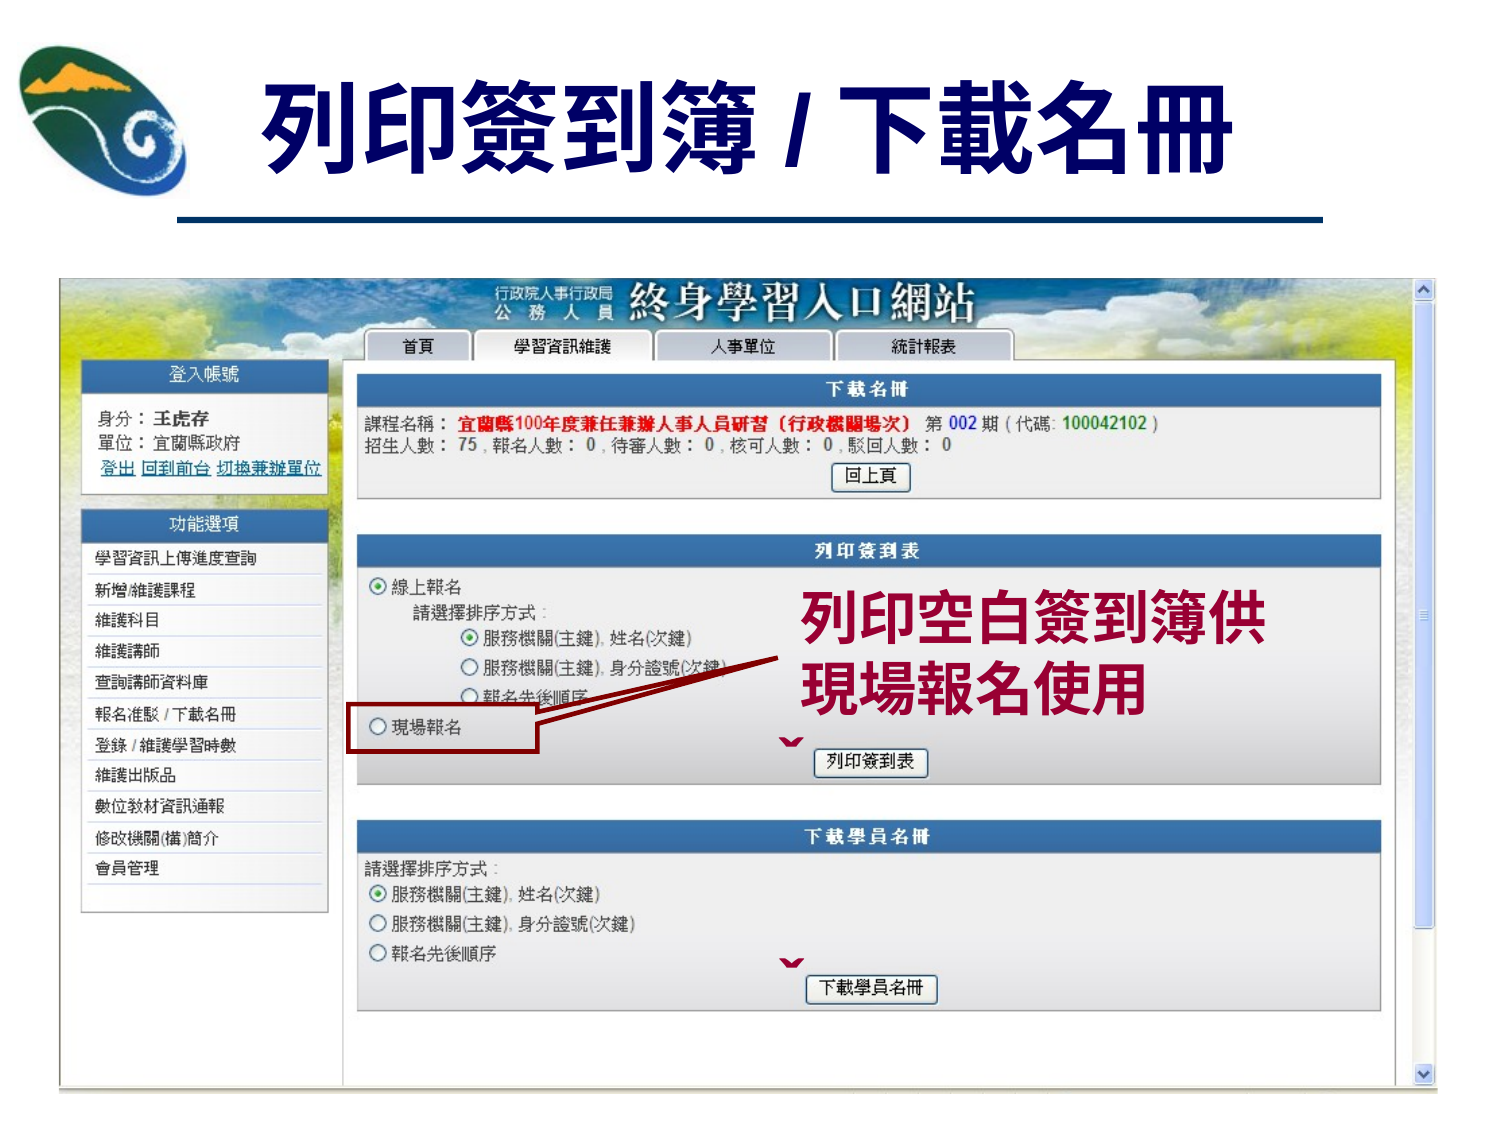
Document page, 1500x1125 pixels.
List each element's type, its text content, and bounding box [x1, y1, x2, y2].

text_box ˇ [761, 938, 833, 1024]
text_box 列印空白簽到簿供現場報名使用 [785, 574, 1282, 730]
picture [58, 278, 1438, 1094]
text_box 列印簽到簿/下載名冊 [110, 55, 1385, 196]
picture [17, 42, 190, 199]
text_box ˇ [761, 716, 833, 802]
